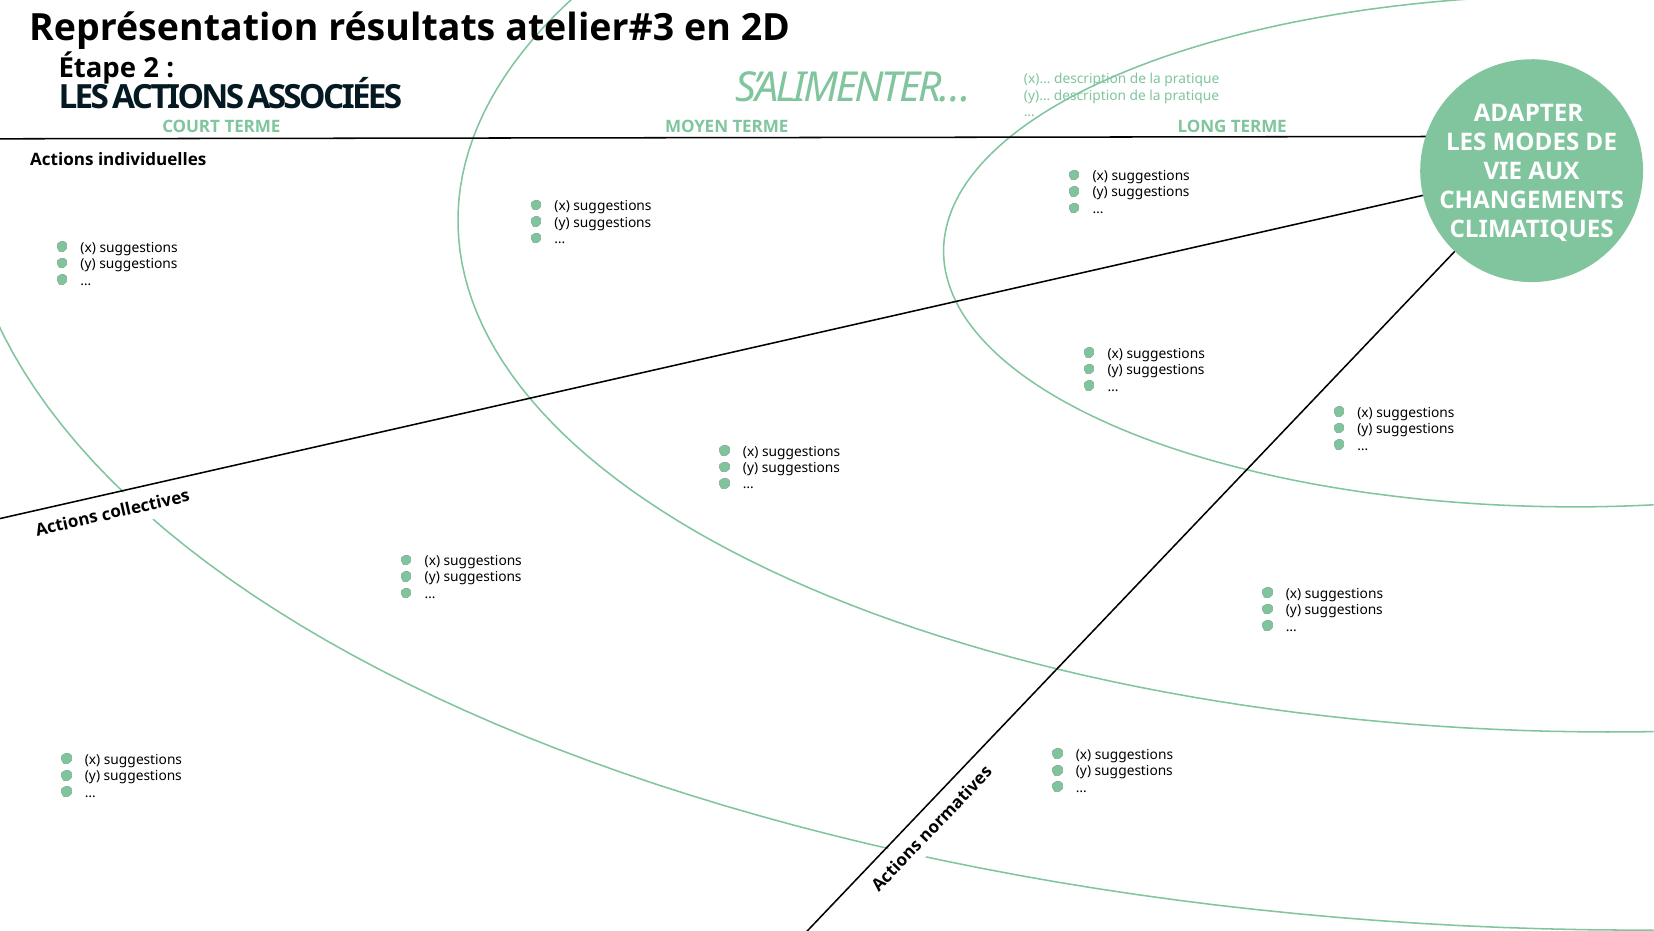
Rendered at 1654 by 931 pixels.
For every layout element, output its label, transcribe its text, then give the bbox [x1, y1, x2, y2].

text_box [1499, 59, 1564, 64]
text_box LONG TERME [1147, 126, 1318, 136]
text_box S’ALIMENTER… [723, 59, 1008, 108]
picture [57, 274, 67, 285]
picture [1334, 406, 1344, 417]
picture [61, 770, 72, 781]
picture [61, 786, 72, 797]
picture [1052, 748, 1063, 759]
text_box (x)… description de la pratique (y)… description de la pratique … [1012, 64, 1636, 126]
picture [1052, 781, 1063, 792]
text_box (x) suggestions (y) suggestions … [49, 744, 473, 806]
text_box (x) suggestions (y) suggestions … [45, 232, 468, 294]
text_box [1451, 248, 1612, 283]
text_box (x) suggestions (y) suggestions … [519, 191, 942, 252]
picture [1262, 604, 1273, 614]
picture [719, 462, 730, 472]
text_box ADAPTER LES MODES DE VIE AUX CHANGEMENTS CLIMATIQUES [1420, 91, 1643, 248]
picture [401, 588, 411, 598]
text_box (x) suggestions (y) suggestions … [1250, 578, 1654, 640]
picture [1334, 439, 1344, 450]
picture [1334, 423, 1344, 433]
picture [1084, 364, 1094, 374]
picture [1069, 186, 1079, 197]
text_box (x) suggestions (y) suggestions … [1322, 397, 1654, 459]
text_box (x) suggestions (y) suggestions … [389, 546, 812, 607]
picture [1262, 620, 1273, 631]
picture [531, 200, 541, 210]
picture [61, 753, 72, 764]
text_box (x) suggestions (y) suggestions … [1072, 338, 1495, 400]
picture [719, 445, 730, 456]
picture [1069, 203, 1079, 213]
text_box Actions collectives [0, 465, 247, 555]
text_box Actions individuelles [0, 142, 253, 175]
picture [57, 258, 67, 268]
text_box (x) suggestions (y) suggestions … [1040, 739, 1463, 801]
text_box MOYEN TERME [642, 109, 812, 137]
text_box LES ACTIONS ASSOCIÉES [46, 73, 642, 122]
text_box Actions normatives [826, 719, 1036, 931]
picture [1084, 347, 1094, 358]
text_box Étape 2 : [46, 56, 609, 89]
text_box LONG TERME [1147, 138, 1318, 142]
picture [57, 241, 67, 252]
picture [1084, 380, 1094, 391]
text_box COURT TERME [136, 109, 307, 137]
text_box Représentation résultats atelier#3 en 2D [14, 0, 842, 56]
text_box (x) suggestions (y) suggestions … [1057, 161, 1480, 222]
picture [1052, 765, 1063, 776]
picture [719, 478, 730, 489]
picture [401, 571, 411, 582]
text_box (x) suggestions (y) suggestions … [707, 436, 1131, 498]
picture [1069, 170, 1079, 180]
picture [401, 555, 411, 565]
picture [531, 233, 541, 243]
picture [531, 216, 541, 227]
picture [1262, 587, 1273, 598]
